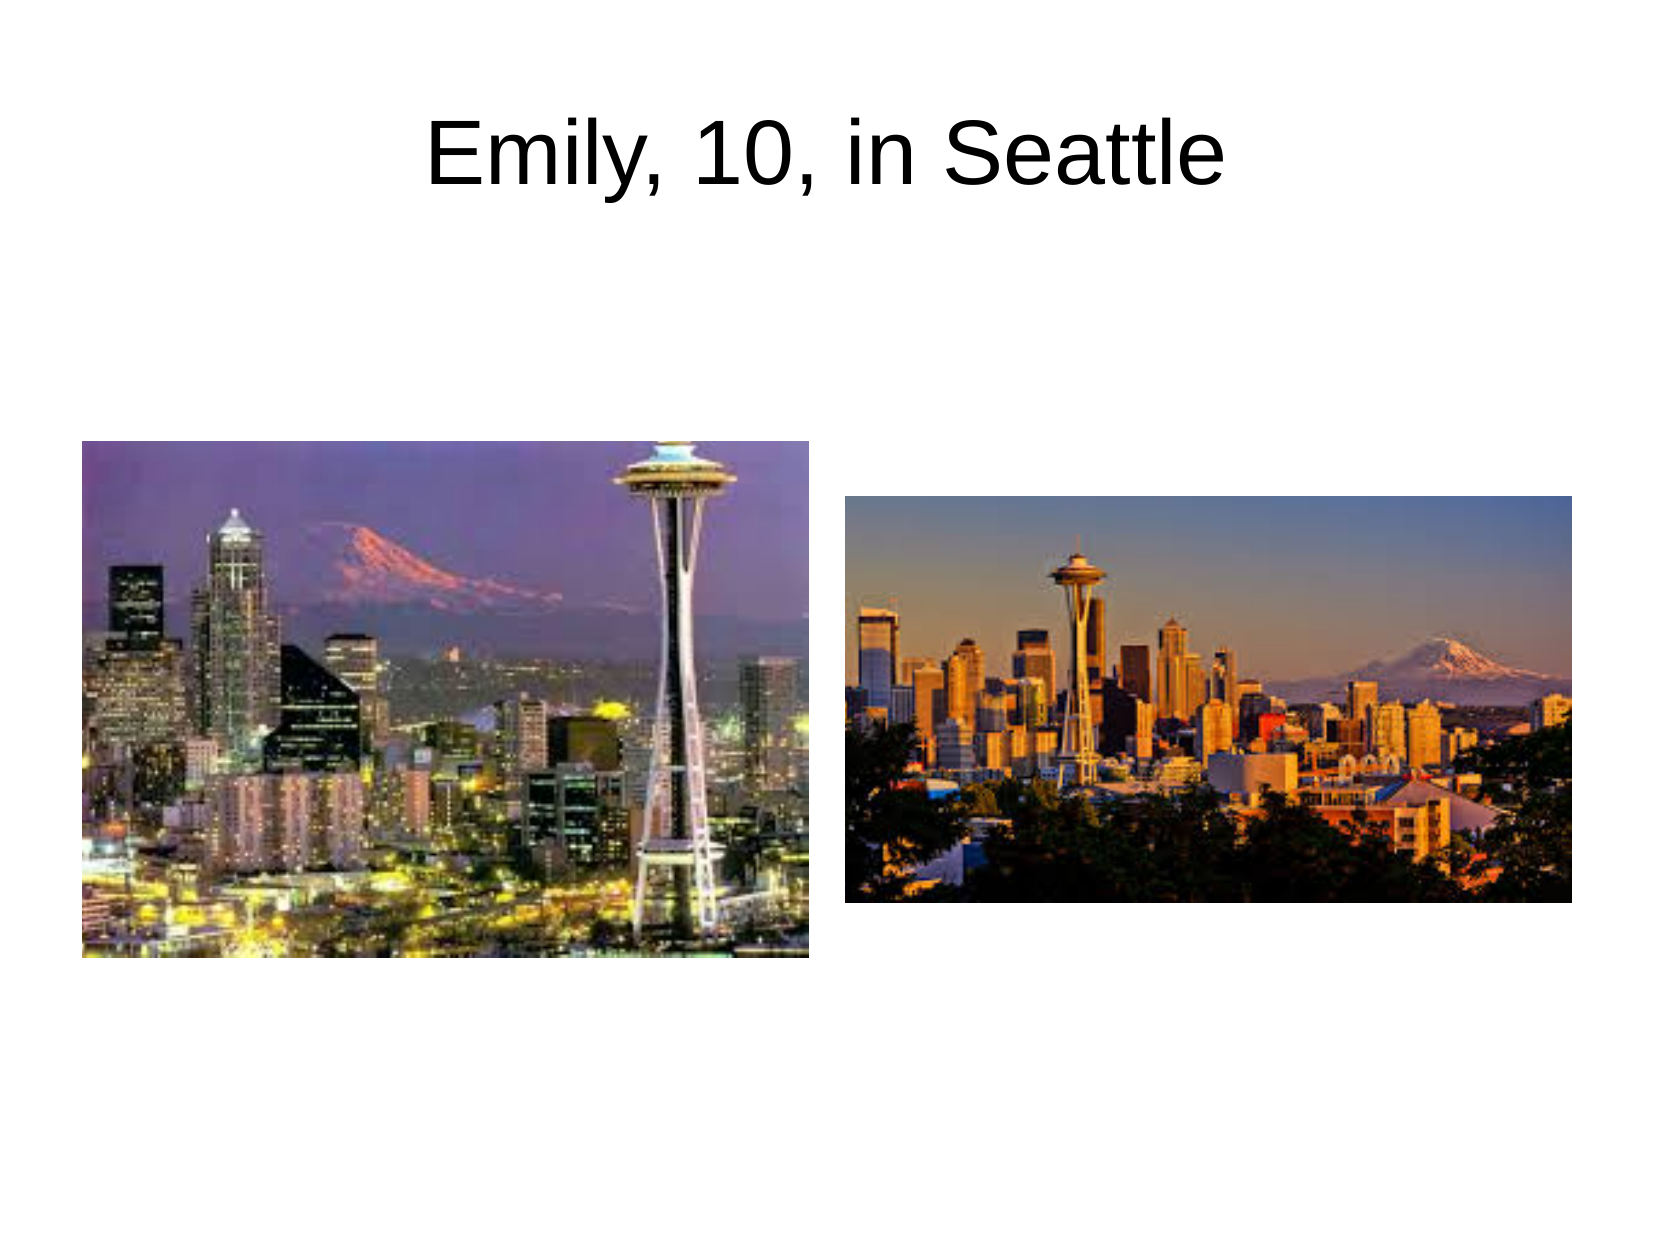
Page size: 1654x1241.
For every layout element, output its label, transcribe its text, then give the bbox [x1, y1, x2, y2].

picture [82, 441, 809, 958]
title Emily, 10, in Seattle [82, 49, 1571, 257]
picture [845, 496, 1572, 903]
